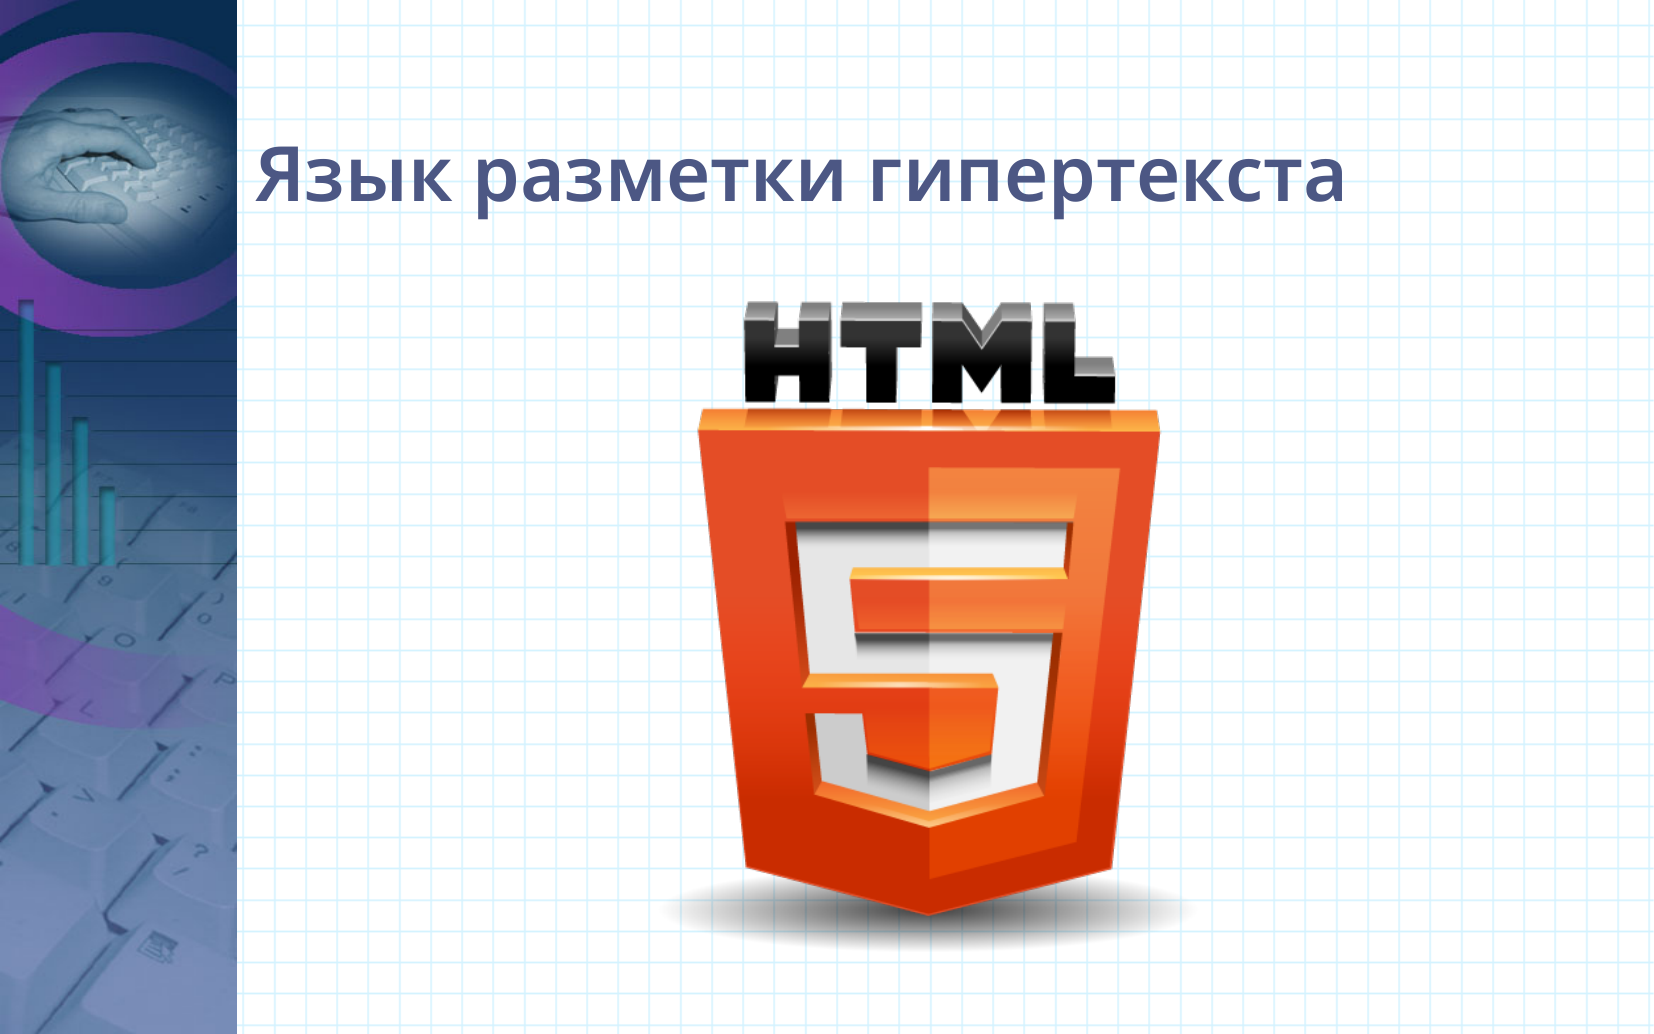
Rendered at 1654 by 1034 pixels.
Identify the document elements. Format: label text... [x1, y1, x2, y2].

picture [0, 0, 1654, 1034]
title Язык разметки гипертекста [254, 85, 1640, 259]
